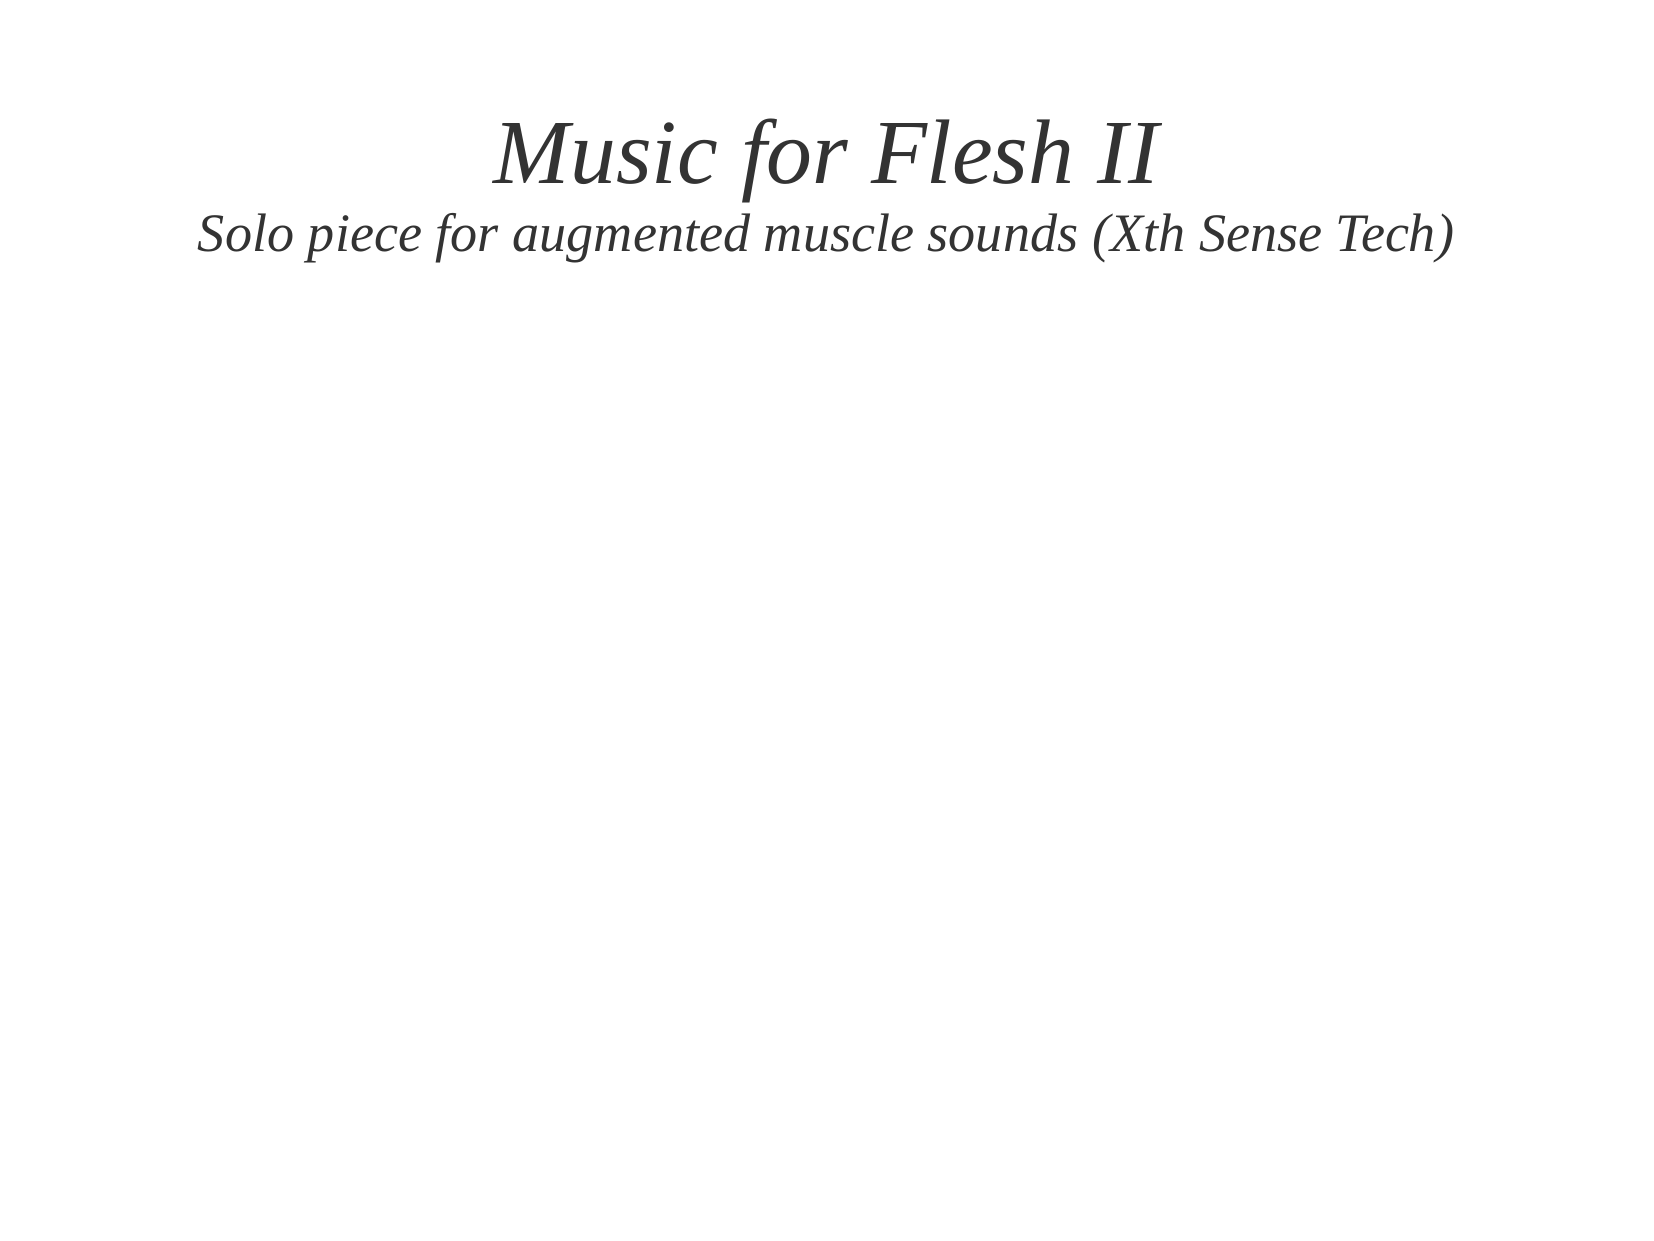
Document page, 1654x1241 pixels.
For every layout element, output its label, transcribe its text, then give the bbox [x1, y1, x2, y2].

title Music for Flesh II Solo piece for augmented muscle sounds (Xth Sense Tech) [82, 86, 1571, 279]
